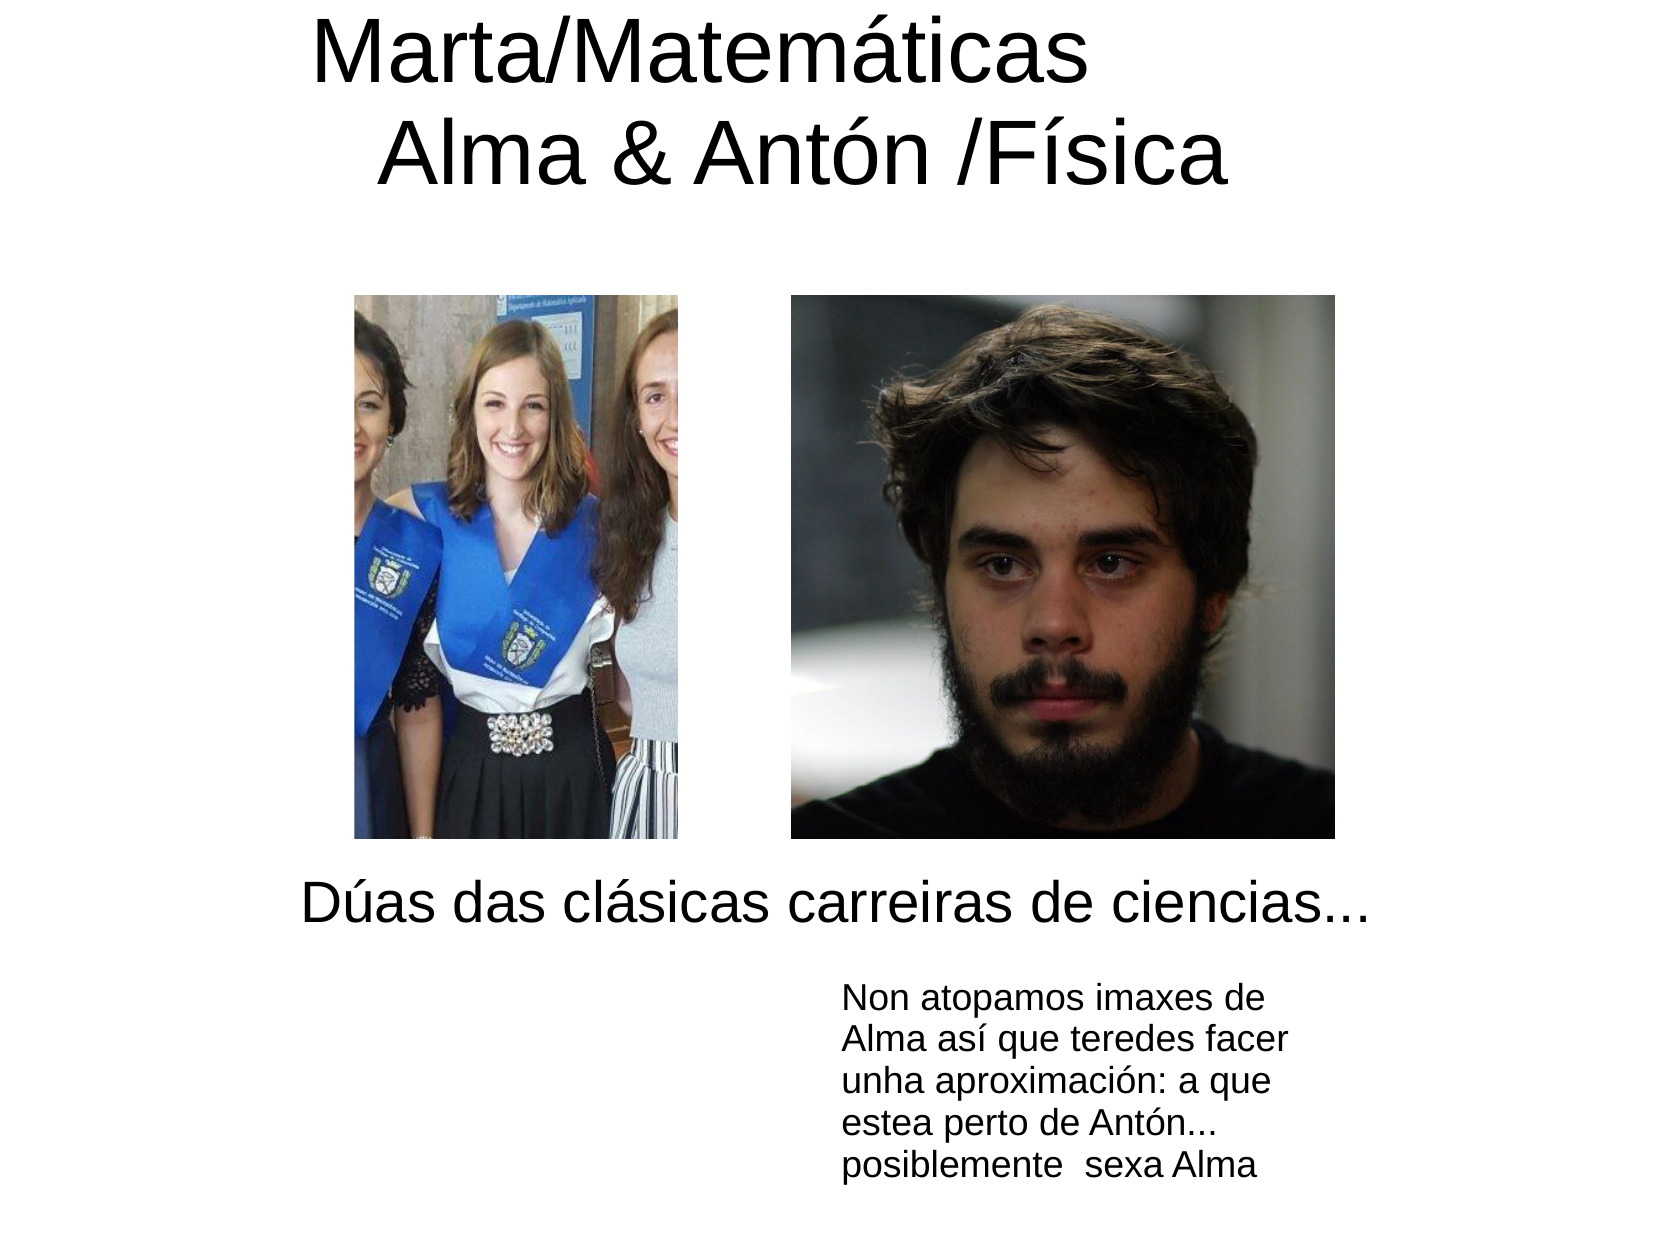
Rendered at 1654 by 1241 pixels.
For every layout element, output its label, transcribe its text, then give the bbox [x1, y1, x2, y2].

title Marta/Matemáticas Alma & Antón /Física [0, 0, 1607, 307]
picture [791, 295, 1335, 839]
picture [354, 295, 678, 839]
text_box Non atopamos imaxes de Alma así que teredes facer unha aproximación: a que estea perto de Antón... posiblemente sexa Alma [826, 968, 1371, 1194]
text_box Dúas das clásicas carreiras de ciencias... [165, 862, 1524, 943]
